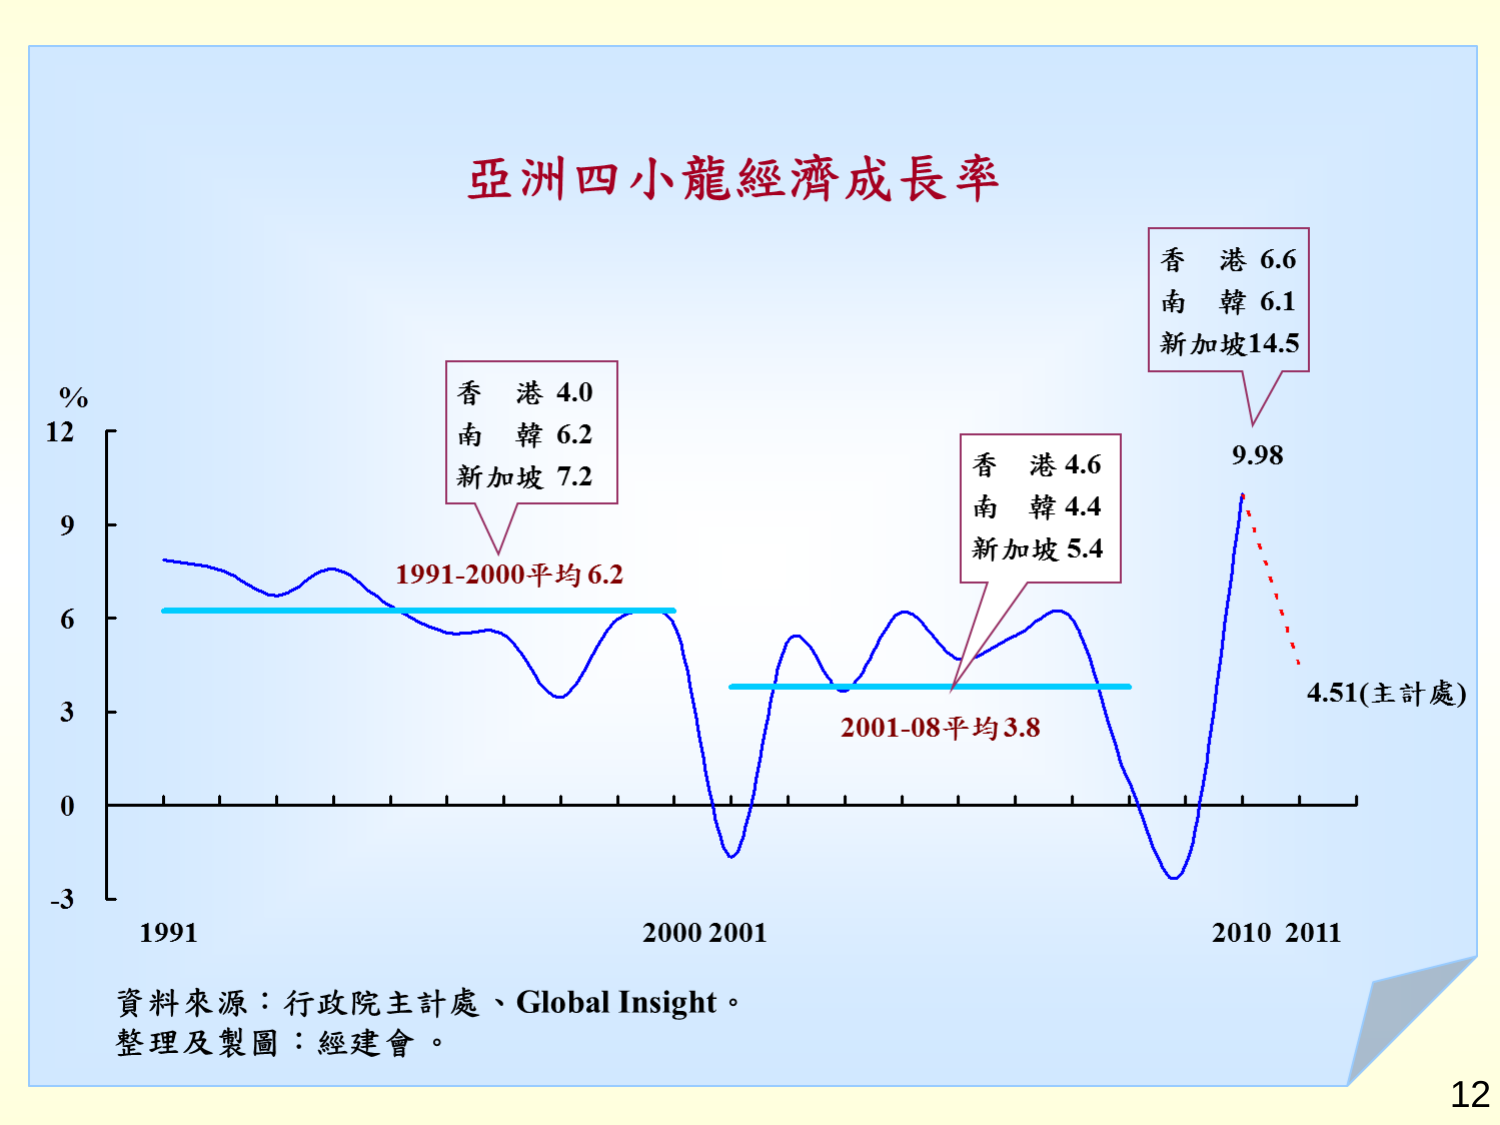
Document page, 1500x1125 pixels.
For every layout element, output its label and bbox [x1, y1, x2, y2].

picture [28, 45, 1485, 1087]
